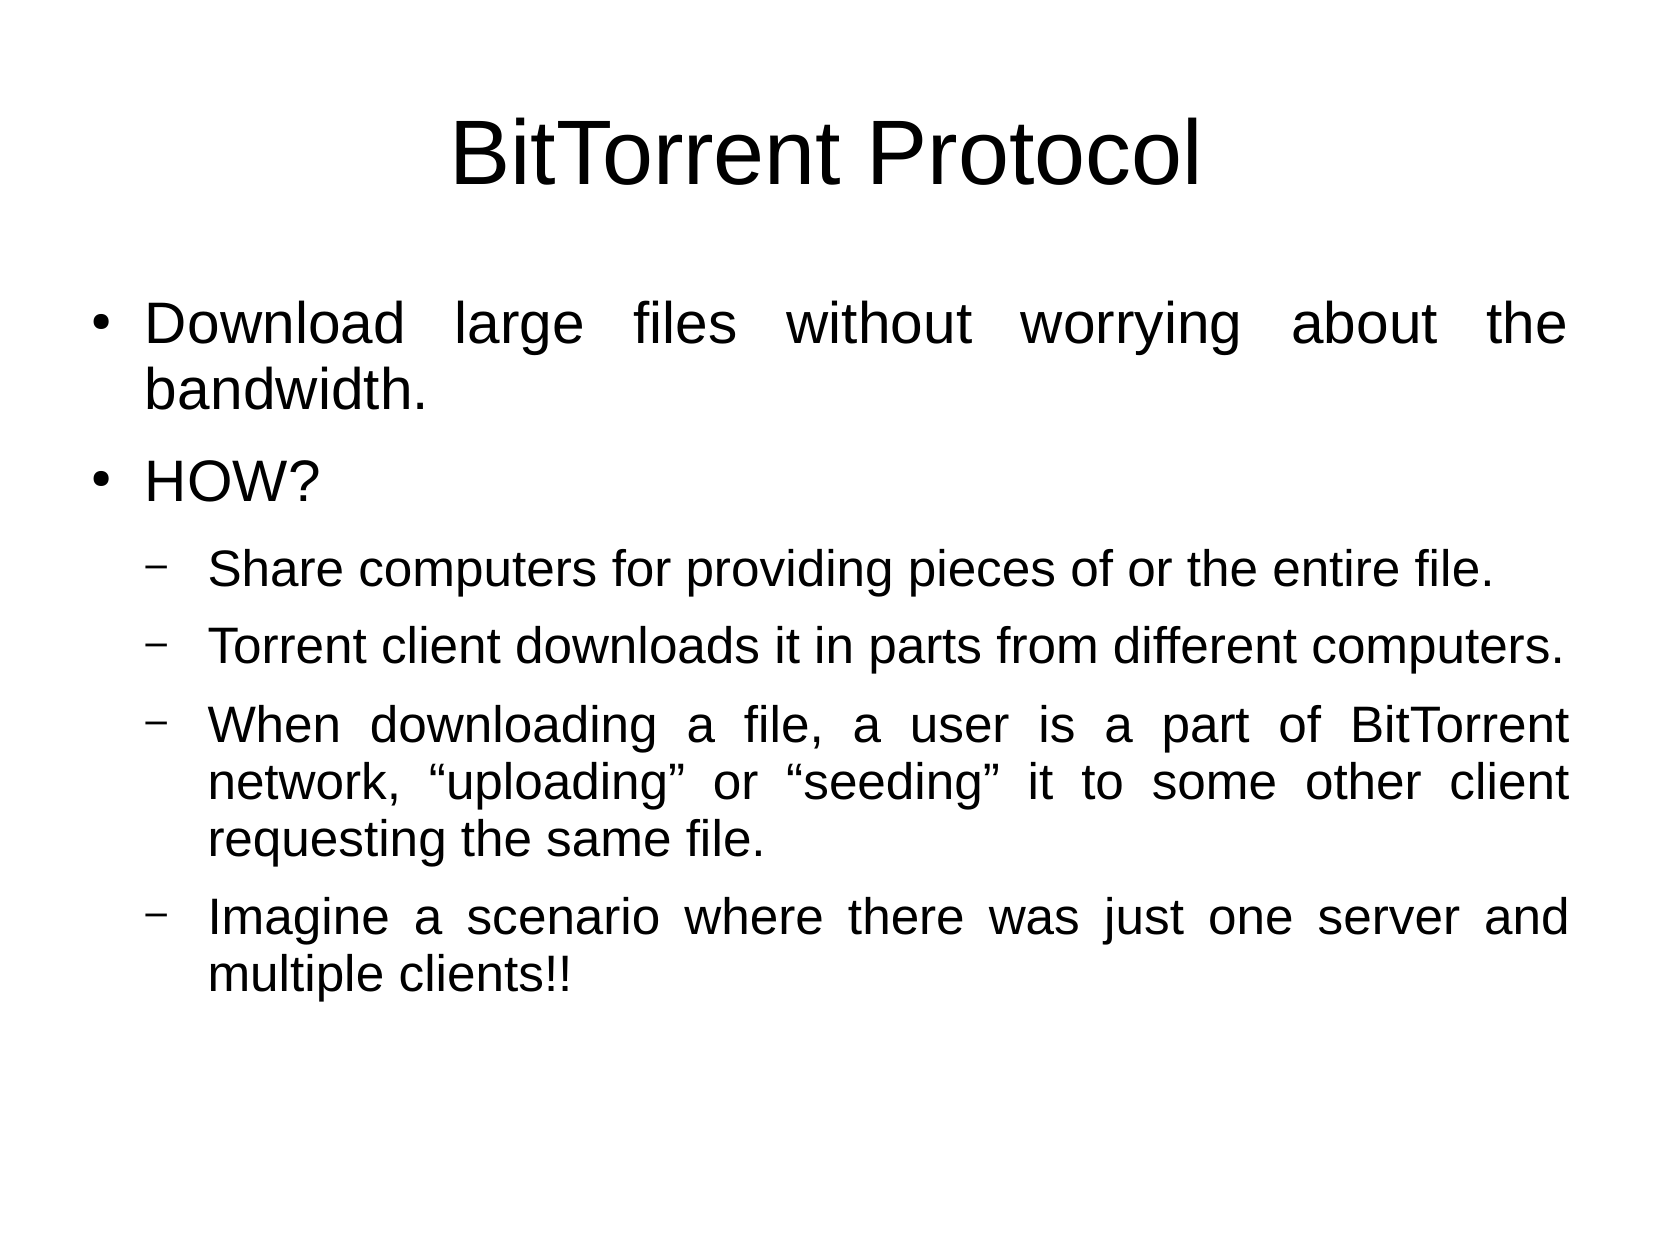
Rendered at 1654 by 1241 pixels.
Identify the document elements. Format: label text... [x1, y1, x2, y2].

list Download large files without worrying about the bandwidth. HOW? Share computers for providing pieces of or the entire file. Torrent client downloads it in parts from different computers. When downloading a file, a user is a part of BitTorrent network, “uploading” or “seeding” it to some other client requesting the same file. Imagine a scenario where there was just one server and multiple clients!! [82, 290, 1571, 1010]
title BitTorrent Protocol [82, 49, 1571, 257]
